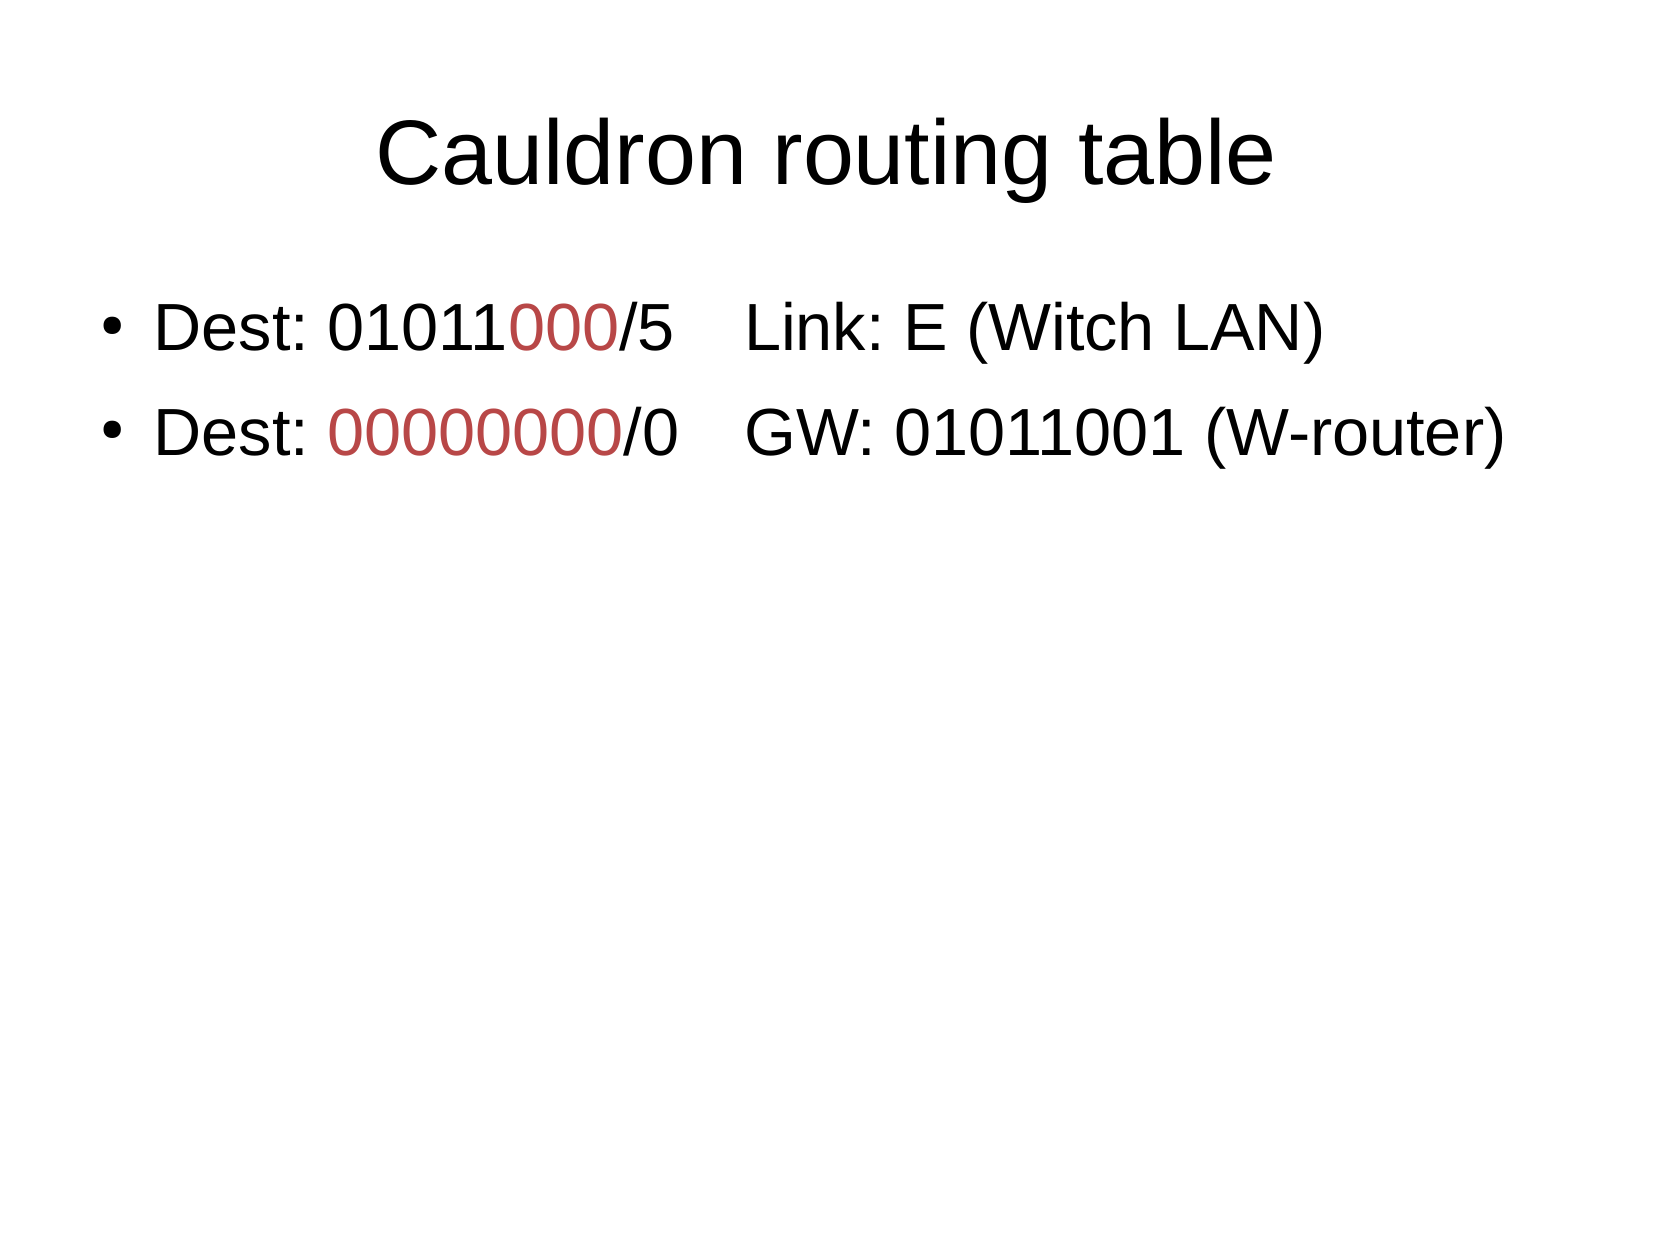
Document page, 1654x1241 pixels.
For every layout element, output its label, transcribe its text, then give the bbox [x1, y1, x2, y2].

title Cauldron routing table [82, 56, 1571, 250]
list Dest: 01011000/5 Link: E (Witch LAN) Dest: 00000000/0 GW: 01011001 (W-router) [82, 290, 1571, 1094]
